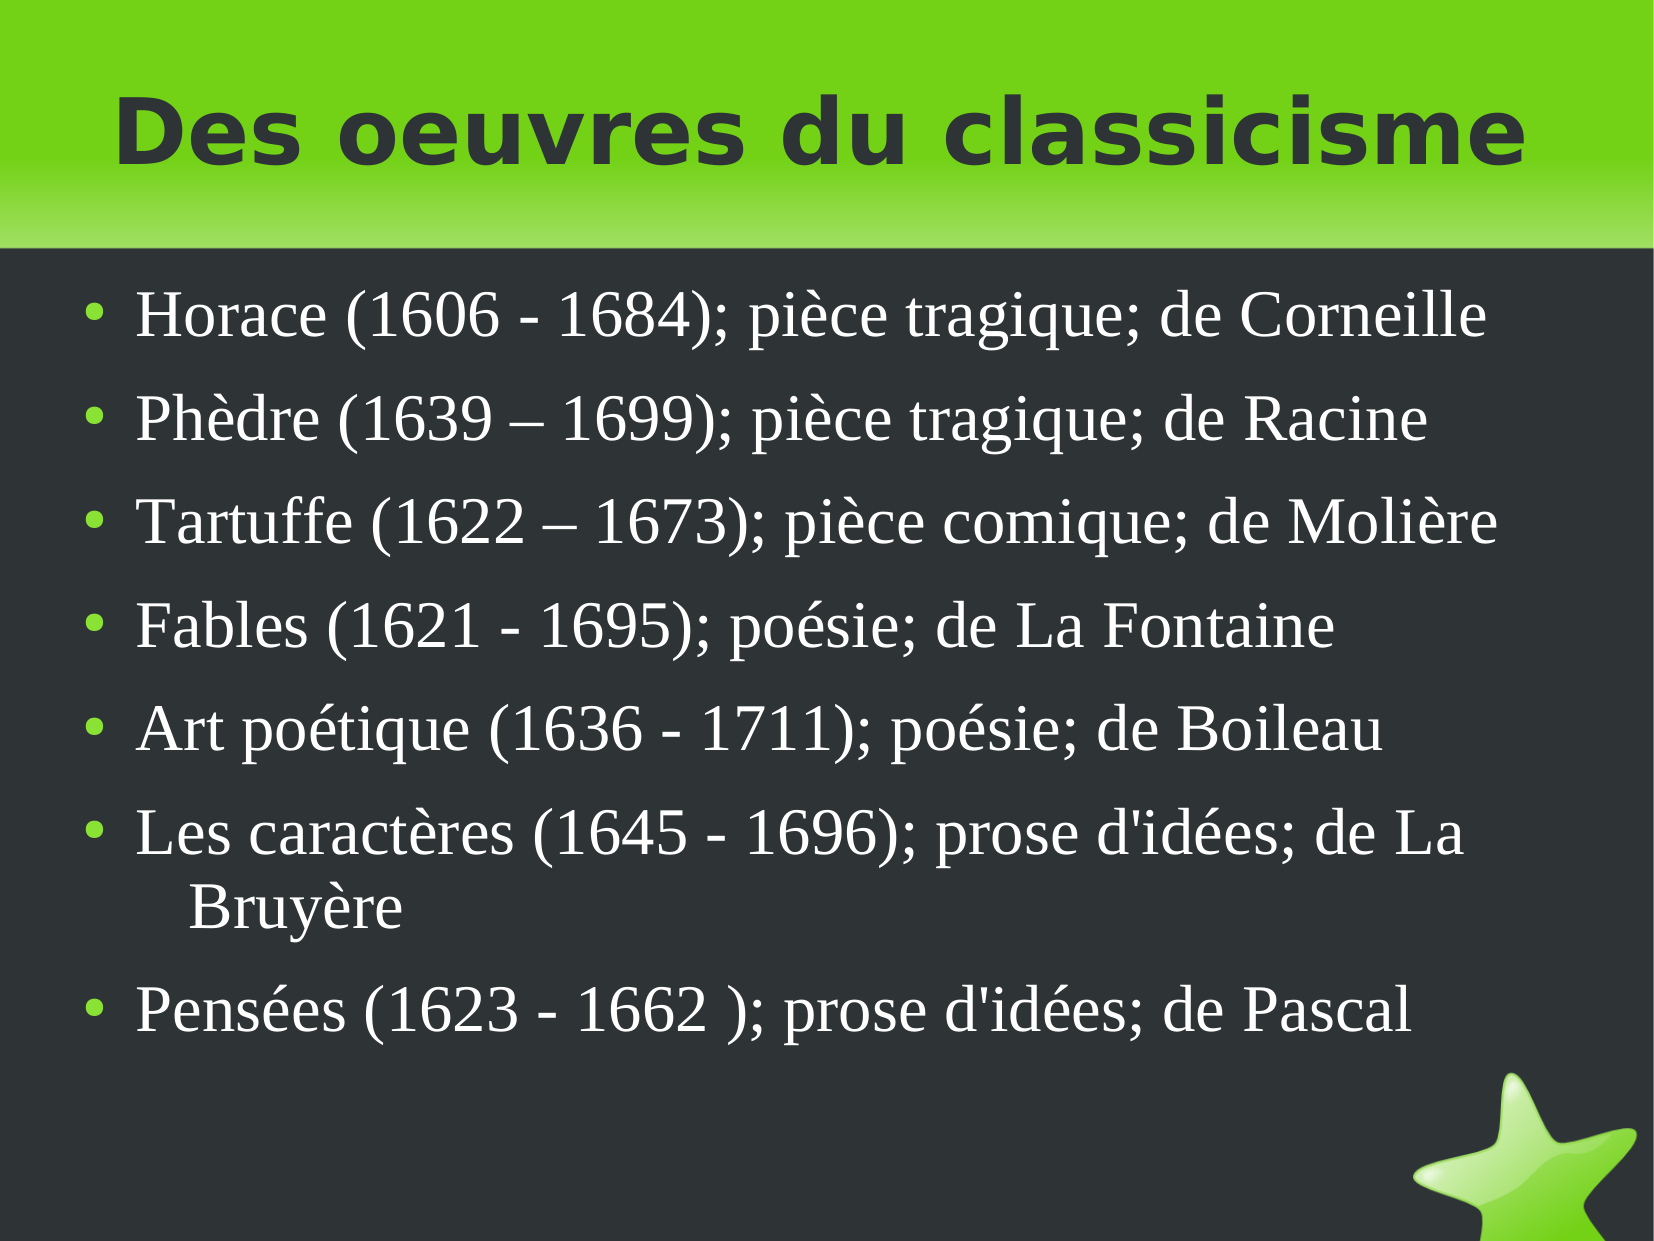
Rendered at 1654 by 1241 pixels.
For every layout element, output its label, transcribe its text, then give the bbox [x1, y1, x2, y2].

picture [0, 0, 1654, 1241]
title Des oeuvres du classicisme [76, 29, 1565, 237]
list Horace (1606 - 1684); pièce tragique; de Corneille Phèdre (1639 – 1699); pièce tragique; de Racine Tartuffe (1622 – 1673); pièce comique; de Molière Fables (1621 - 1695); poésie; de La Fontaine Art poétique (1636 - 1711); poésie; de Boileau Les caractères (1645 - 1696); prose d'idées; de La Bruyère Pensées (1623 - 1662 ); prose d'idées; de Pascal [47, 276, 1536, 1101]
